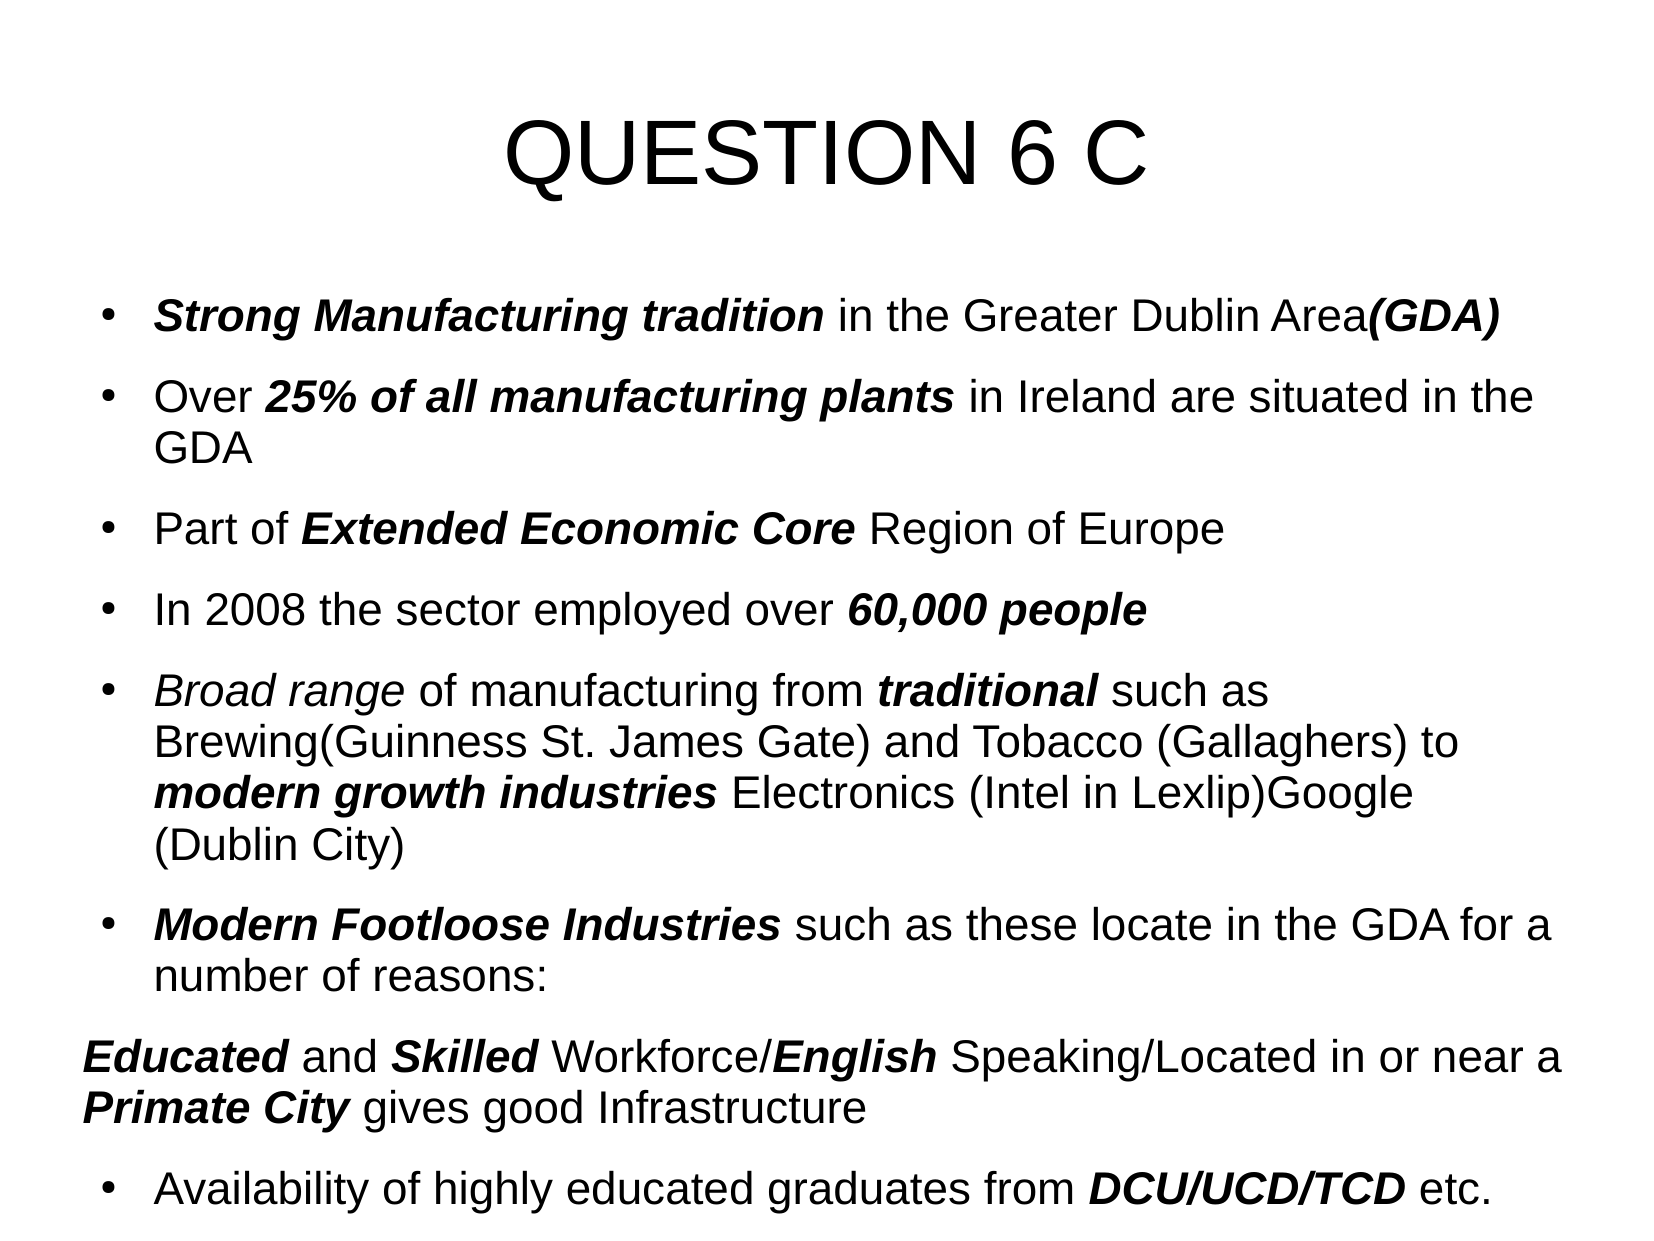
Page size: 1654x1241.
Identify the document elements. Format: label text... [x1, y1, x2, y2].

list Strong Manufacturing tradition in the Greater Dublin Area(GDA) Over 25% of all manufacturing plants in Ireland are situated in the GDA Part of Extended Economic Core Region of Europe In 2008 the sector employed over 60,000 people Broad range of manufacturing from traditional such as Brewing(Guinness St. James Gate) and Tobacco (Gallaghers) to modern growth industries Electronics (Intel in Lexlip)Google (Dublin City) Modern Footloose Industries such as these locate in the GDA for a number of reasons: Educated and Skilled Workforce/English Speaking/Located in or near a Primate City gives good Infrastructure Availability of highly educated graduates from DCU/UCD/TCD etc. [82, 290, 1571, 1221]
title QUESTION 6 C [82, 56, 1571, 250]
